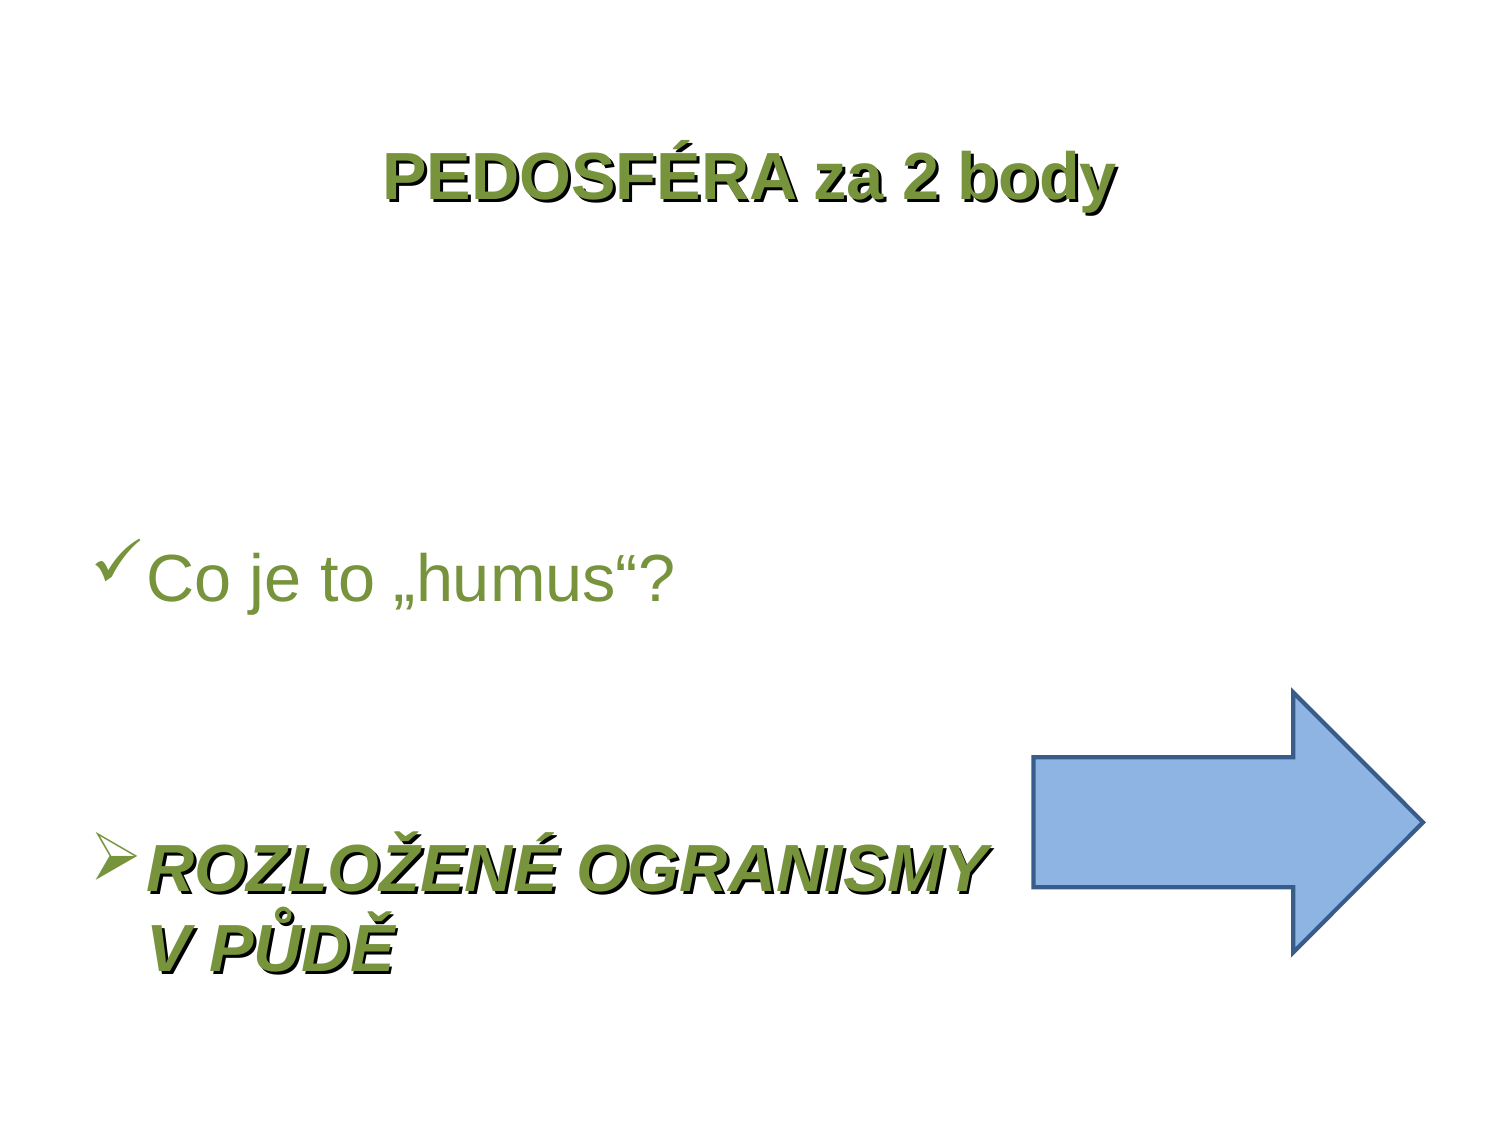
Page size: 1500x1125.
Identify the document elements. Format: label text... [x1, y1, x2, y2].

text_box [1033, 692, 1424, 953]
title PEDOSFÉRA za 2 body [75, 113, 1426, 233]
list Co je to „humus“? ROZLOŽENÉ OGRANISMY V PŮDĚ [75, 527, 1426, 1079]
